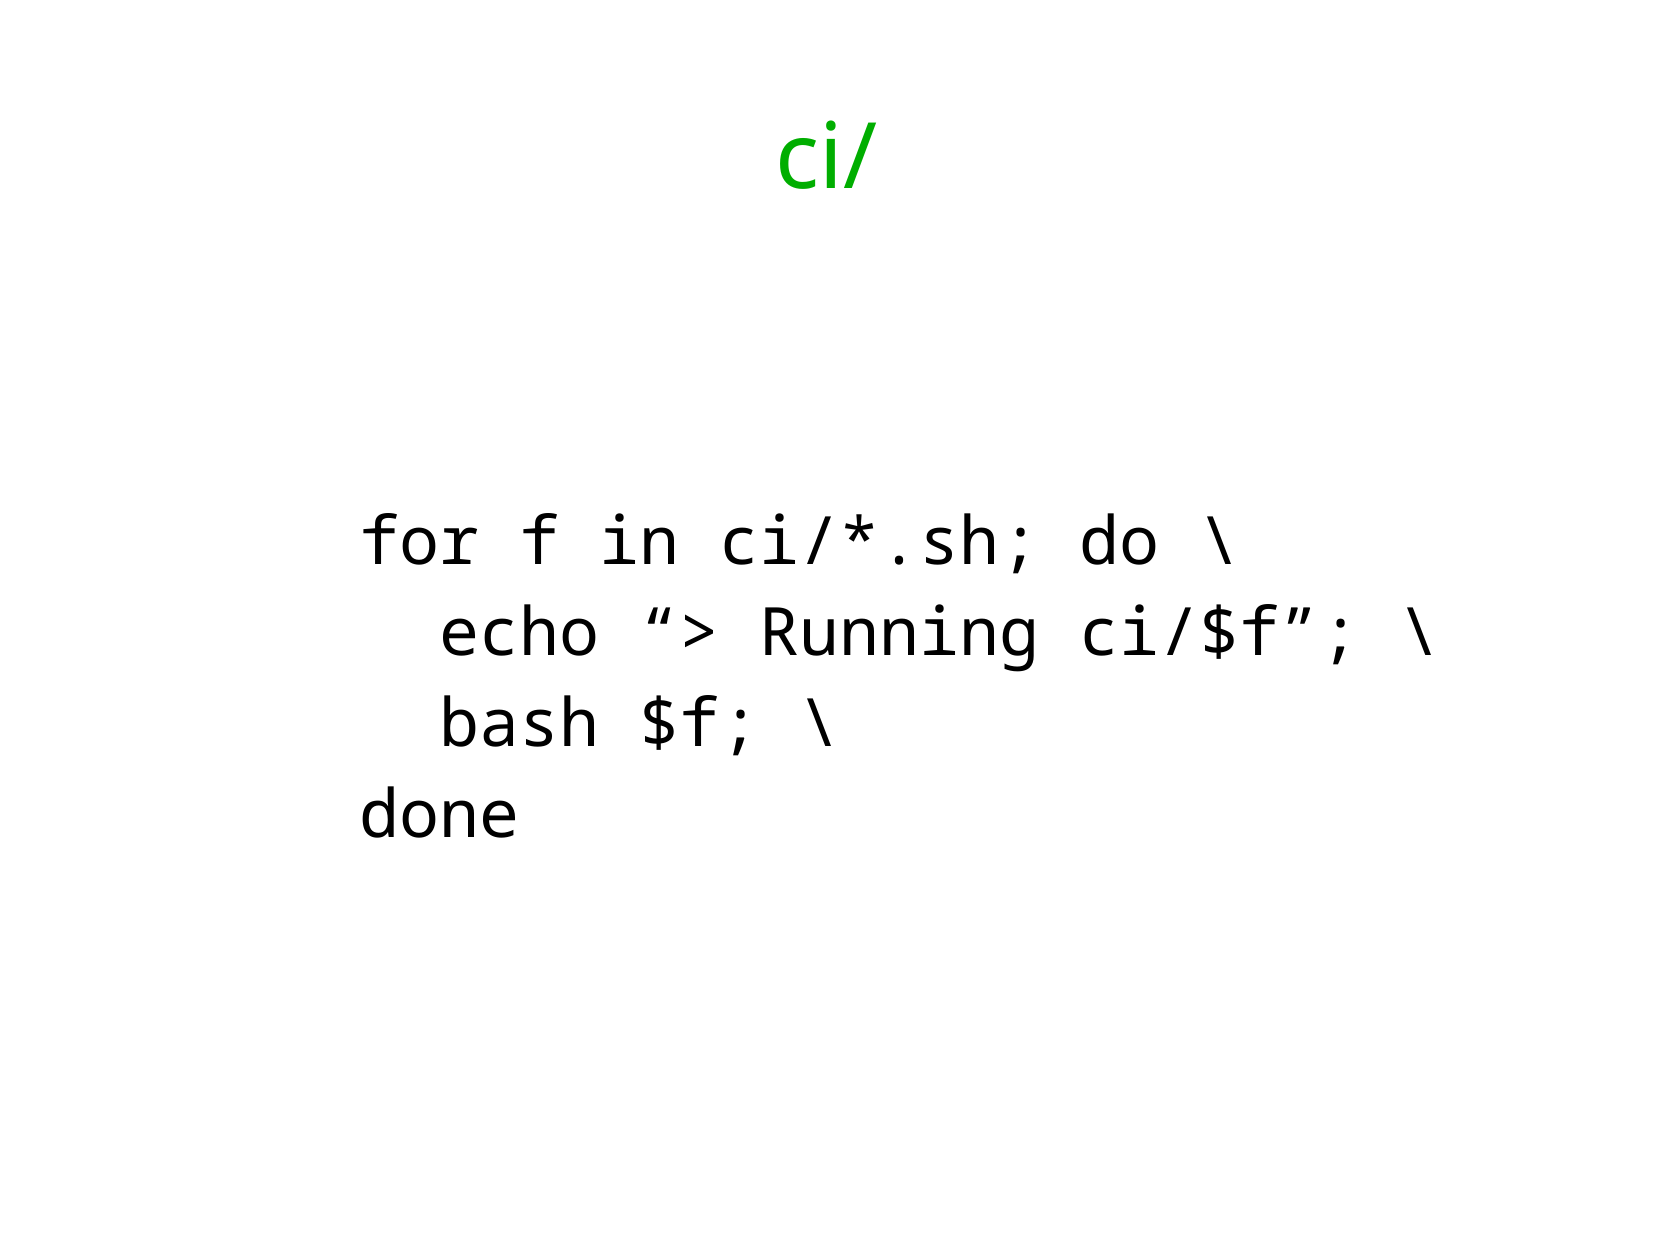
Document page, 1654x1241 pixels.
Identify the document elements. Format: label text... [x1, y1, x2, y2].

title ci/ [82, 49, 1571, 257]
text_box for f in ci/*.sh; do \ echo “> Running ci/$f”; \ bash $f; \ done [345, 486, 1462, 812]
